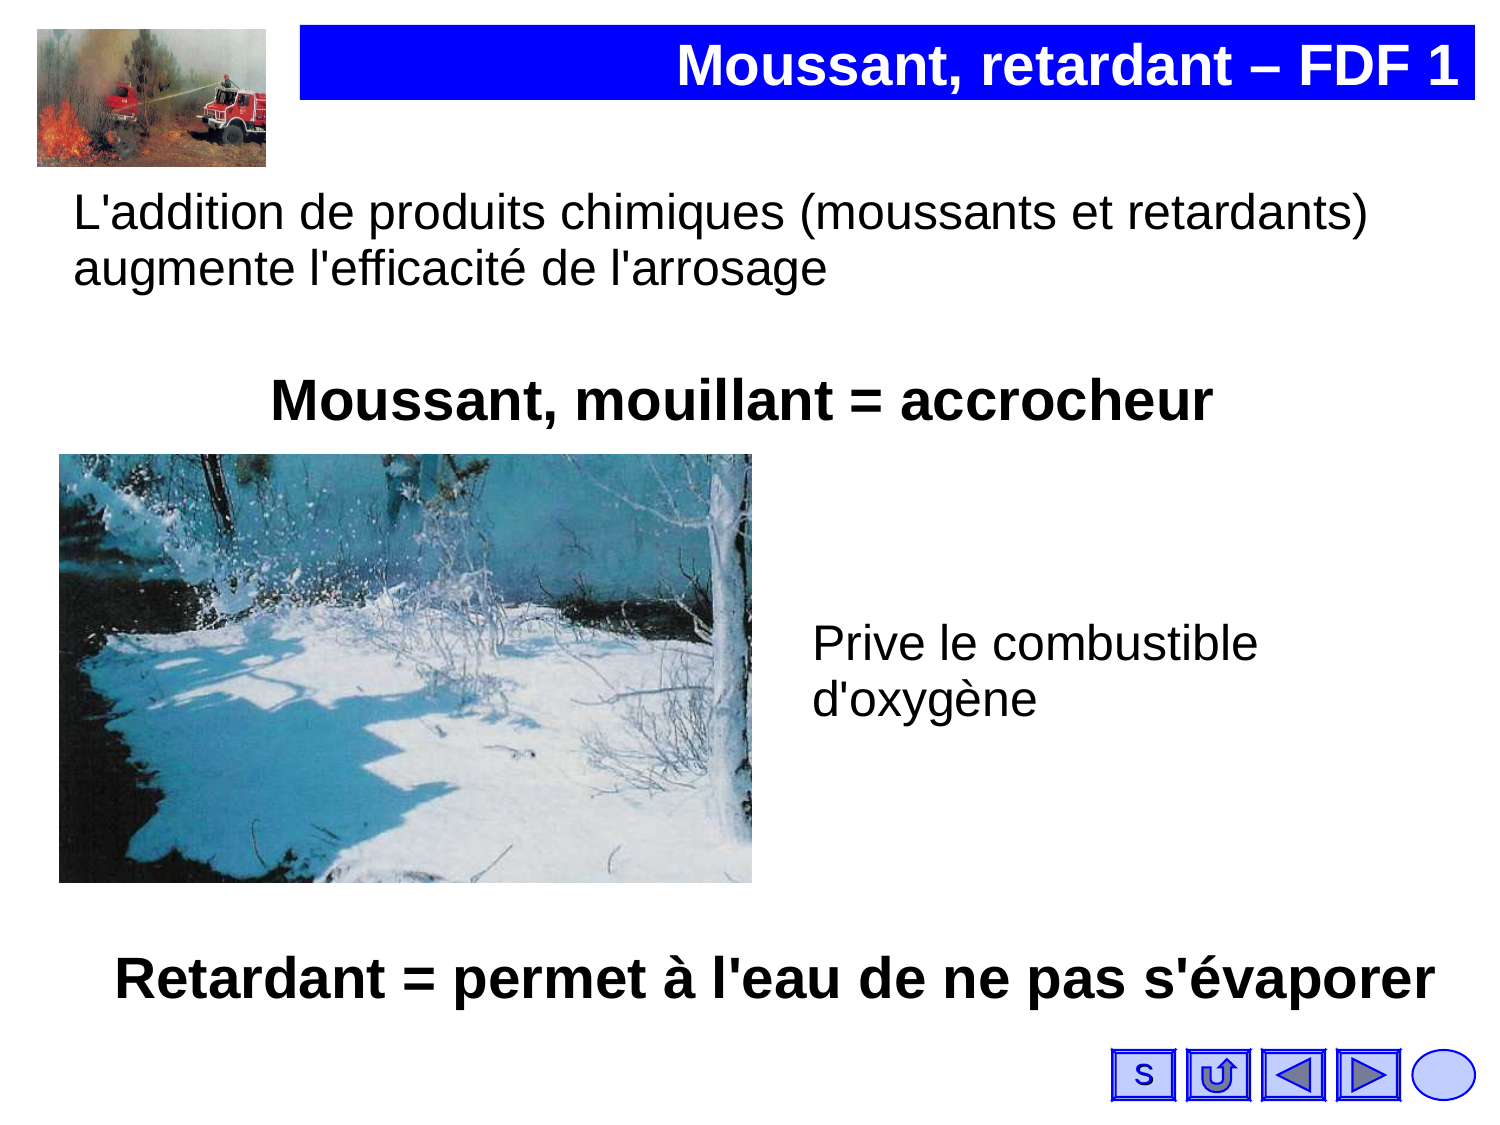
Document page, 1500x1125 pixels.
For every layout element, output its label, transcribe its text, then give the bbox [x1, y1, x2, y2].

picture [59, 454, 752, 883]
text_box L'addition de produits chimiques (moussants et retardants) augmente l'efficacité de l'arrosage [59, 177, 1418, 304]
text_box Retardant = permet à l'eau de ne pas s'évaporer [83, 938, 1453, 1019]
text_box [1412, 1049, 1476, 1101]
picture [37, 29, 266, 167]
text_box Prive le combustible d'oxygène [797, 608, 1388, 735]
text_box Moussant, retardant – FDF 1 [299, 24, 1475, 100]
text_box Moussant, mouillant = accrocheur [239, 360, 1231, 441]
